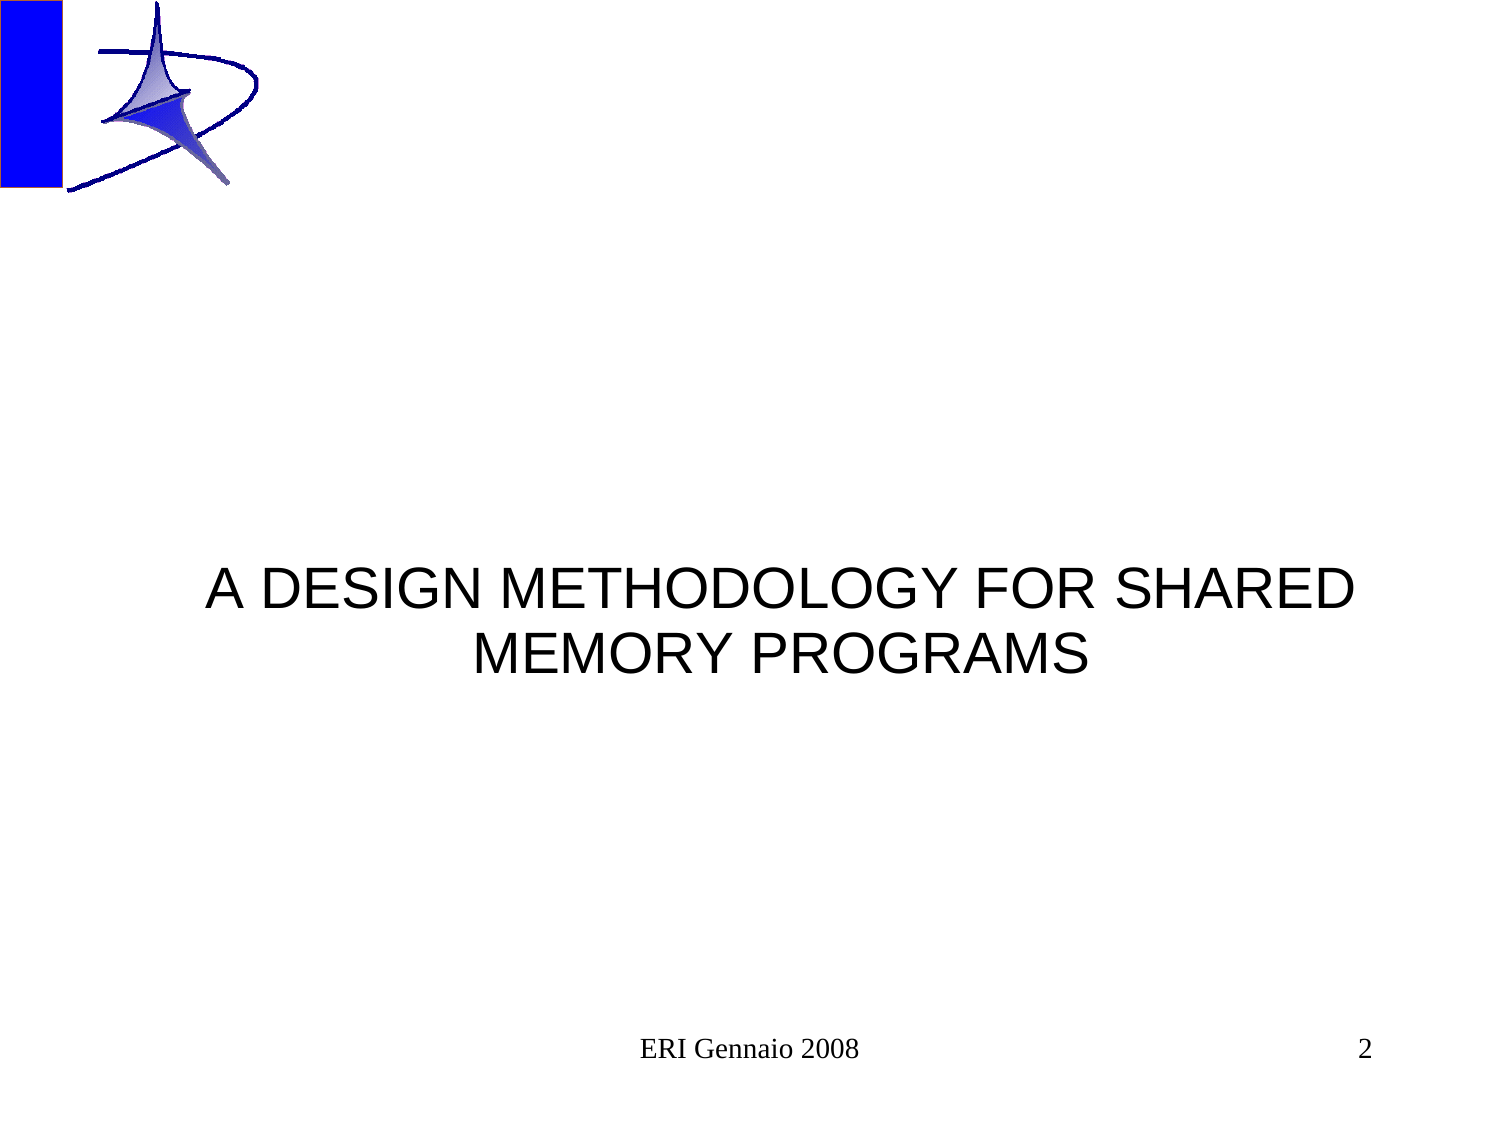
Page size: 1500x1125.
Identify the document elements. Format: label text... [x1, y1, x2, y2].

subtitle A DESIGN METHODOLOGY FOR SHARED MEMORY PROGRAMS [112, 249, 1450, 993]
picture [62, 0, 263, 197]
